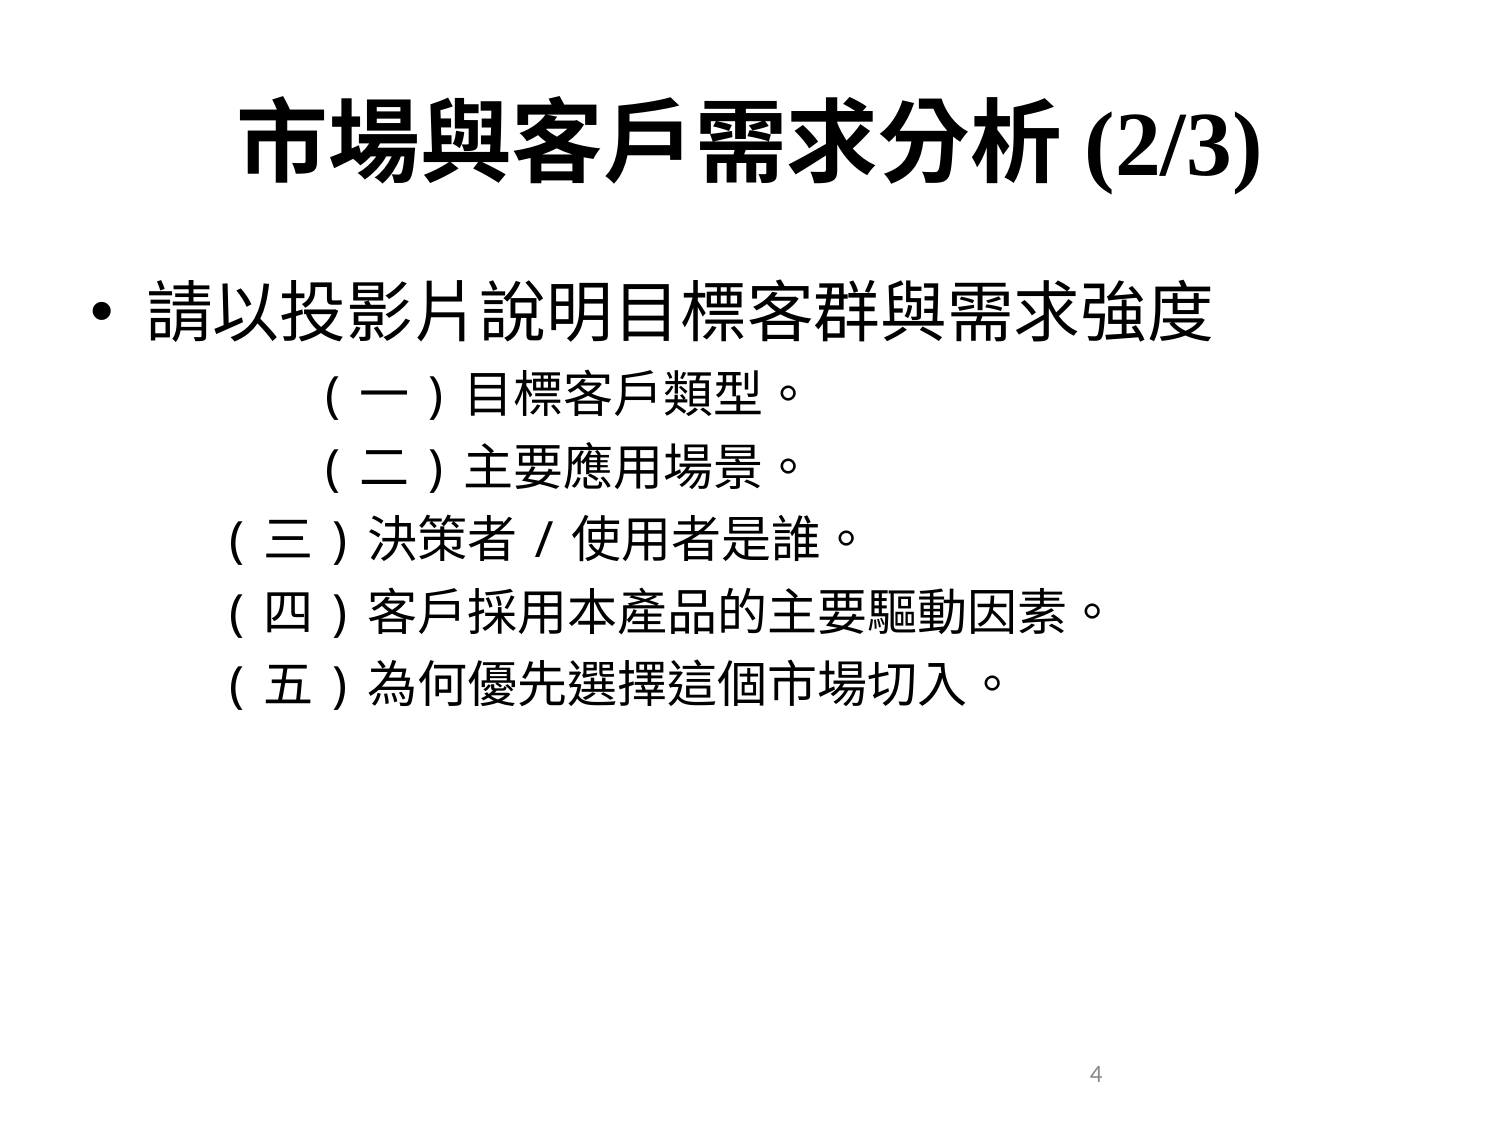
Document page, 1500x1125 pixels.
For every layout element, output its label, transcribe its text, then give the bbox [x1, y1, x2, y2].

title 市場與客戶需求分析(2/3) [75, 45, 1426, 233]
list 請以投影片說明目標客群與需求強度 (一)目標客戶類型。 (二)主要應用場景。 (三)決策者/使用者是誰。 (四)客戶採用本產品的主要驅動因素。 (五)為何優先選擇這個市場切入。 [75, 233, 1426, 1109]
text_box 4 [1074, 1042, 1426, 1103]
